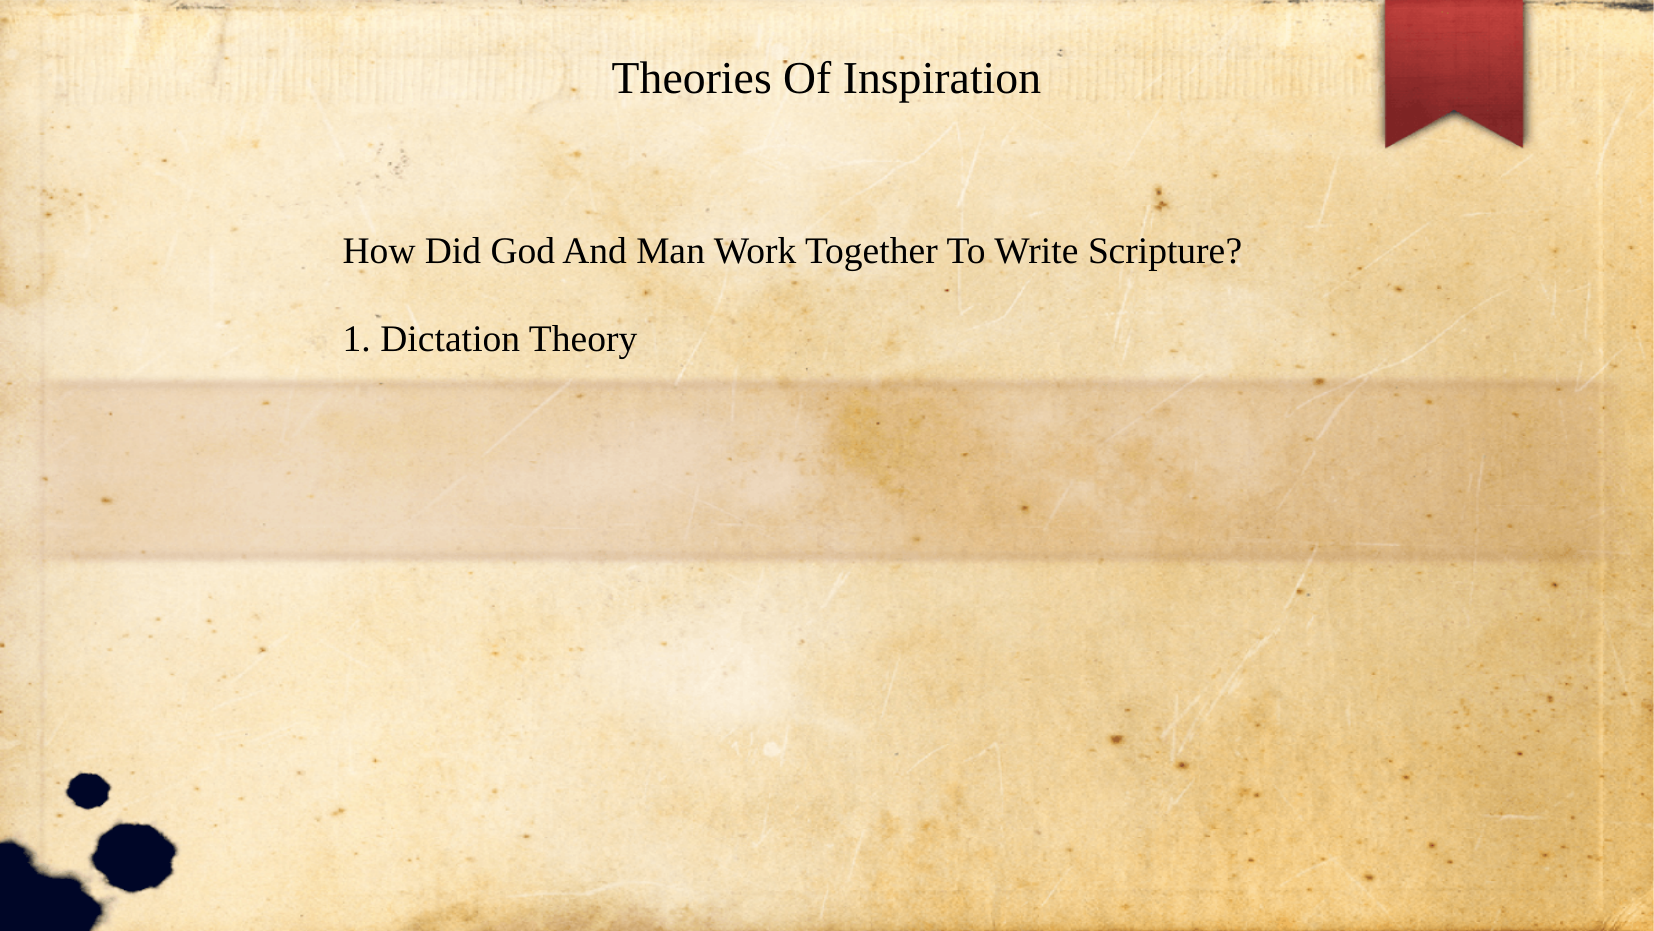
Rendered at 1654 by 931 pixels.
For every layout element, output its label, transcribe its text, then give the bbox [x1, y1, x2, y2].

list How Did God And Man Work Together To Write Scripture? 1. Dictation Theory [271, 230, 1382, 770]
picture [0, 0, 1654, 931]
title Theories Of Inspiration [82, 0, 1571, 156]
